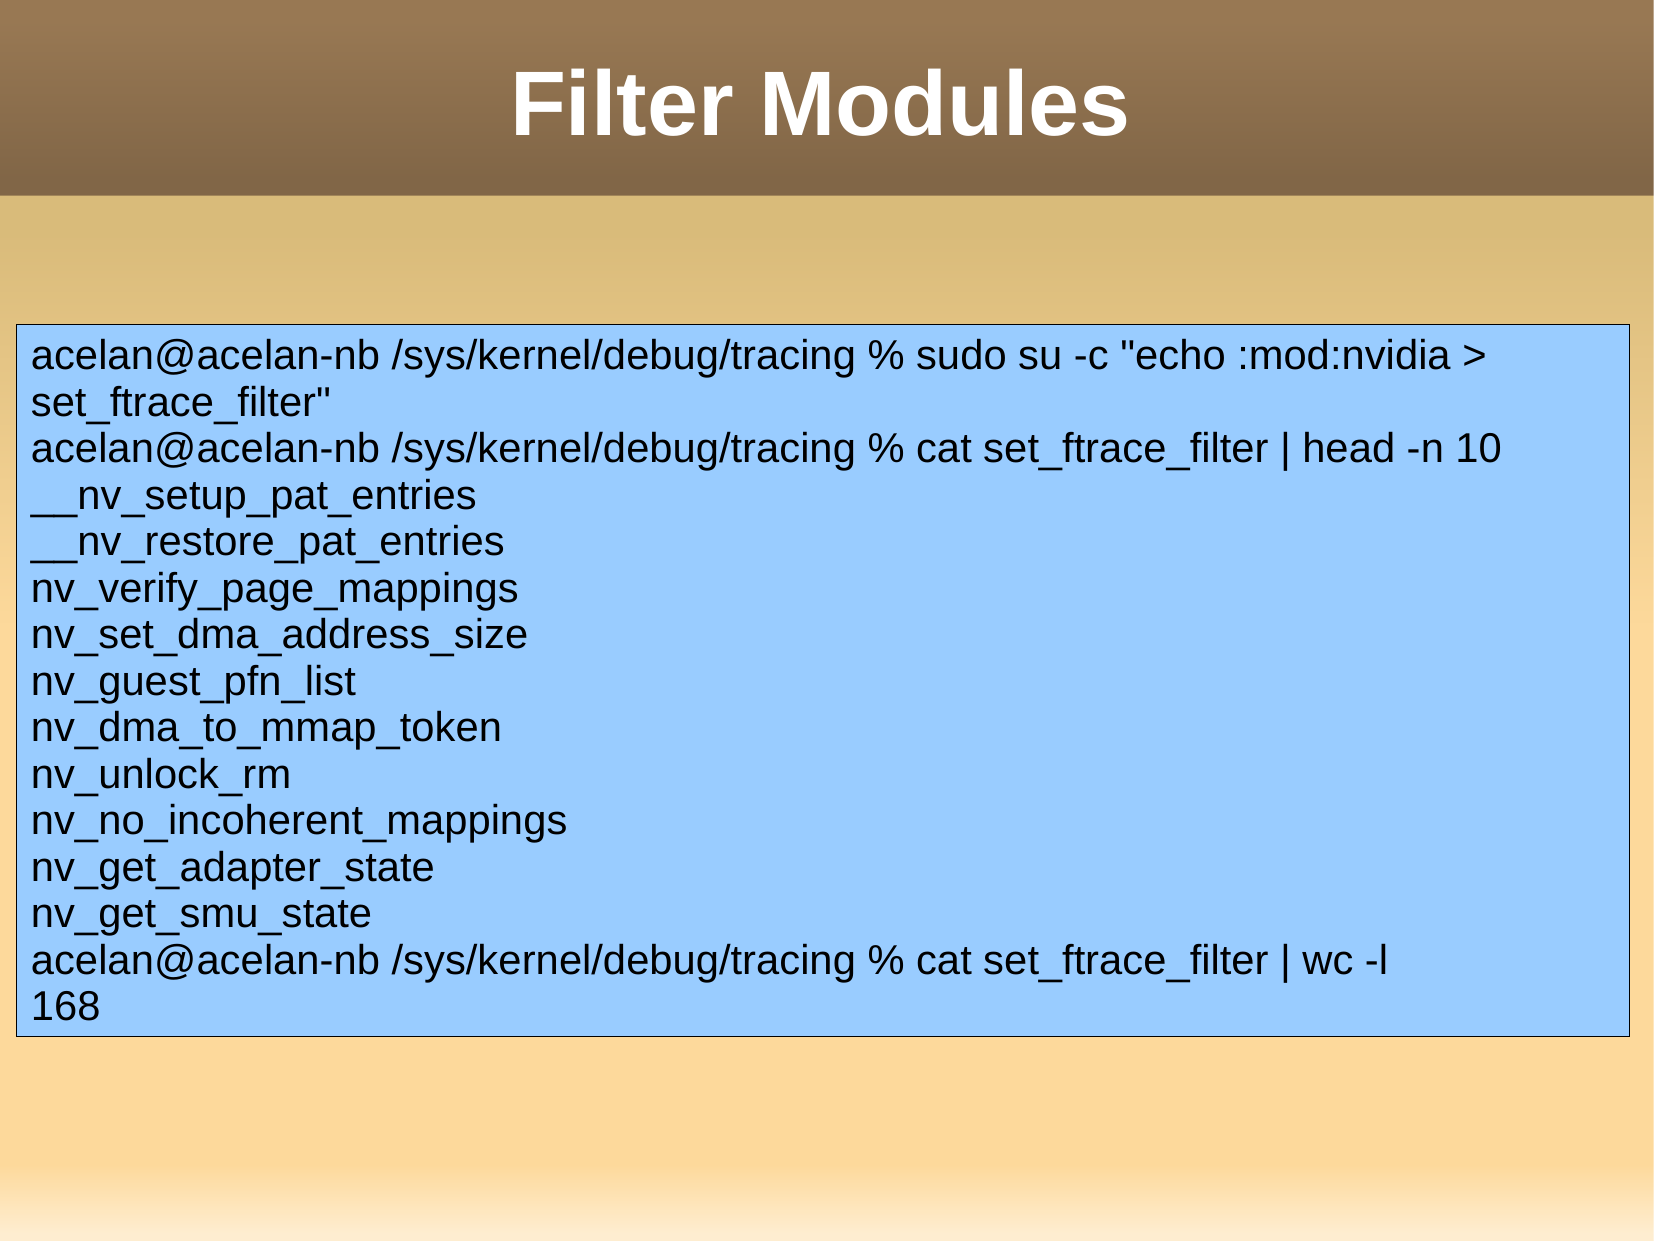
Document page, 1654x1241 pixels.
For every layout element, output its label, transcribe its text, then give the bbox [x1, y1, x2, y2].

title Filter Modules [76, 7, 1565, 200]
picture [0, 0, 1654, 1241]
text_box acelan@acelan-nb /sys/kernel/debug/tracing % sudo su -c "echo :mod:nvidia > set_ftrace_filter" acelan@acelan-nb /sys/kernel/debug/tracing % cat set_ftrace_filter | head -n 10 __nv_setup_pat_entries __nv_restore_pat_entries nv_verify_page_mappings nv_set_dma_address_size nv_guest_pfn_list nv_dma_to_mmap_token nv_unlock_rm nv_no_incoherent_mappings nv_get_adapter_state nv_get_smu_state acelan@acelan-nb /sys/kernel/debug/tracing % cat set_ftrace_filter | wc -l 168 [16, 324, 1630, 1037]
